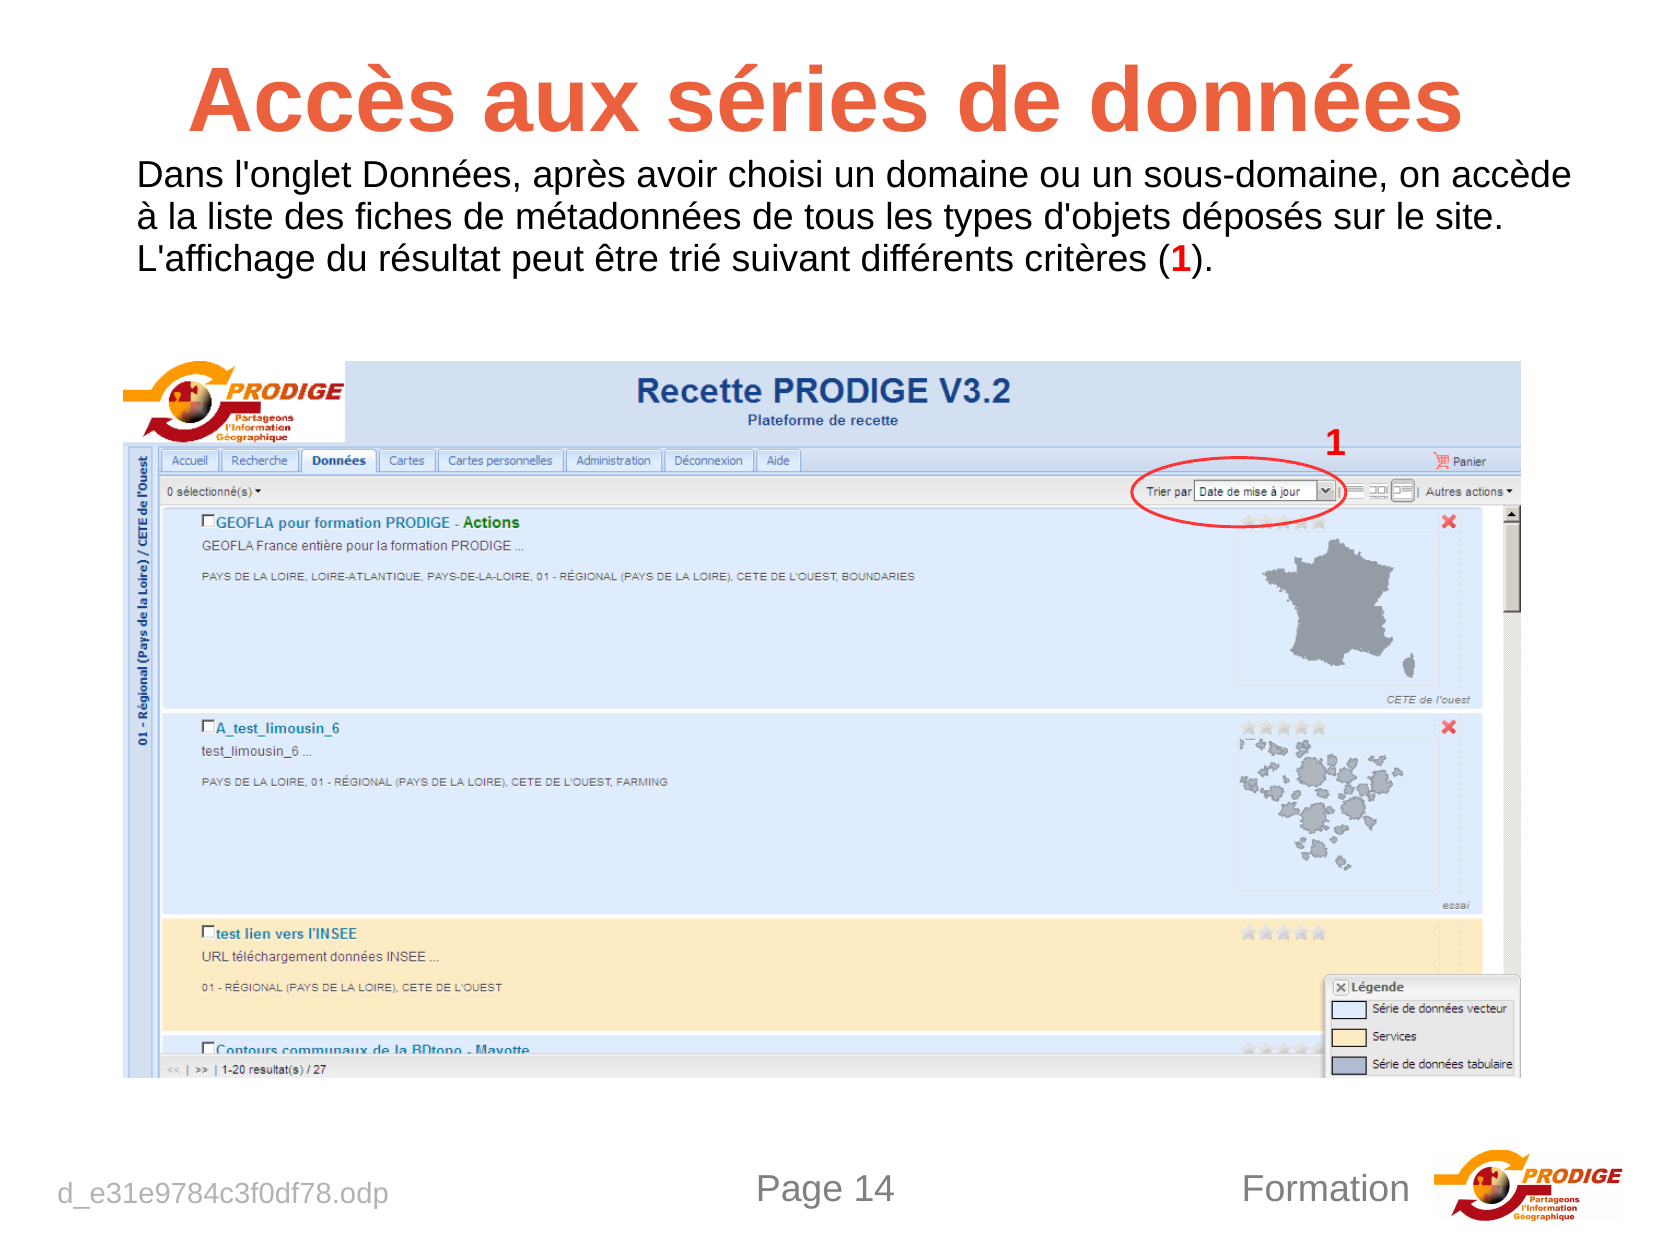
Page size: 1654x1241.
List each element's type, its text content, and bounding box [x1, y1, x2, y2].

text_box Dans l'onglet Données, après avoir choisi un domaine ou un sous-domaine, on accède à la liste des fiches de métadonnées de tous les types d'objets déposés sur le site. L'affichage du résultat peut être trié suivant différents critères (1). [121, 145, 1587, 331]
picture [1434, 1150, 1623, 1221]
text_box 1 [1310, 414, 1361, 473]
picture [123, 361, 1521, 1078]
title Accès aux séries de données [82, 3, 1571, 196]
